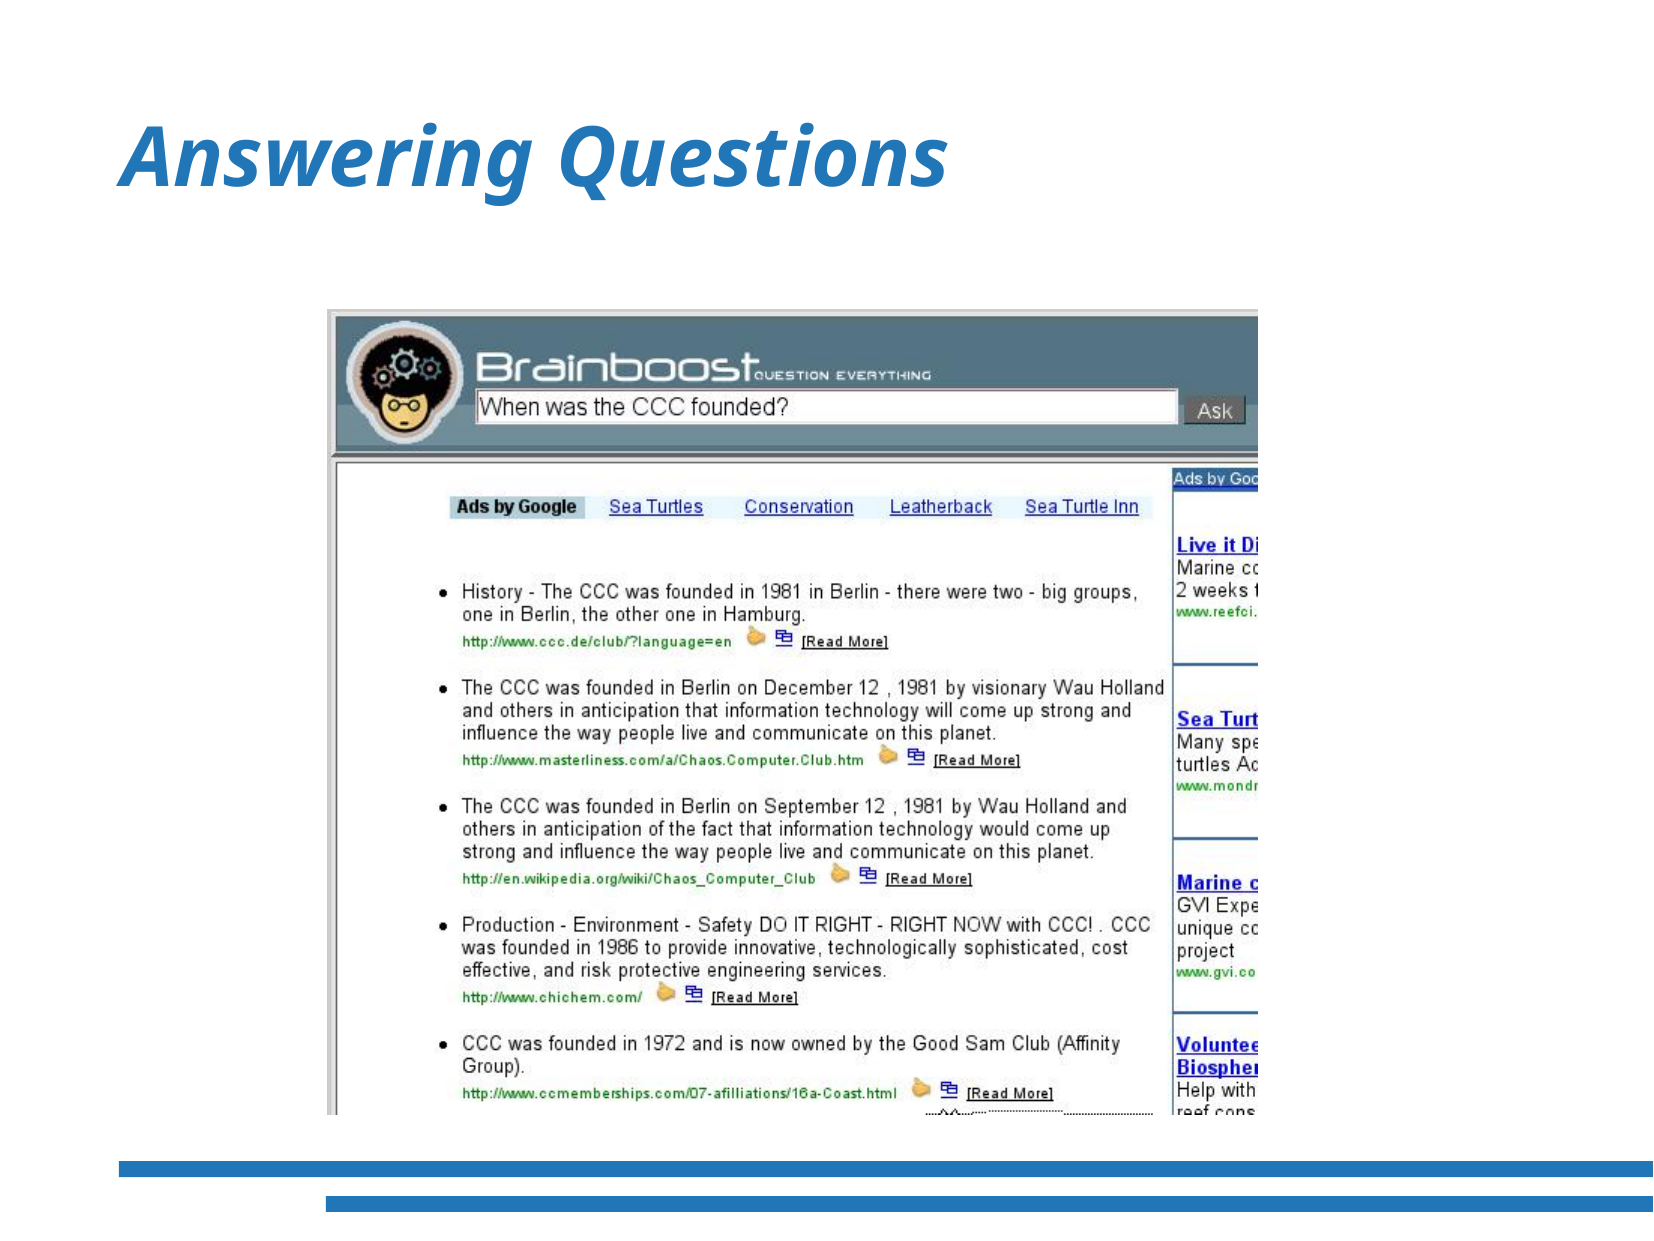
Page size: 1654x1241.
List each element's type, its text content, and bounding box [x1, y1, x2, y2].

title Answering Questions [121, 50, 1534, 258]
list Today search engines find pages with query. Need to imaging terms found on target. Search pages manually for matching paragraph. What if search engines could understand and answer questions? Difficult research question. Prototypic implementations already online. [121, 322, 1561, 1133]
picture [327, 309, 1258, 1115]
text_box [125, 306, 1572, 1127]
